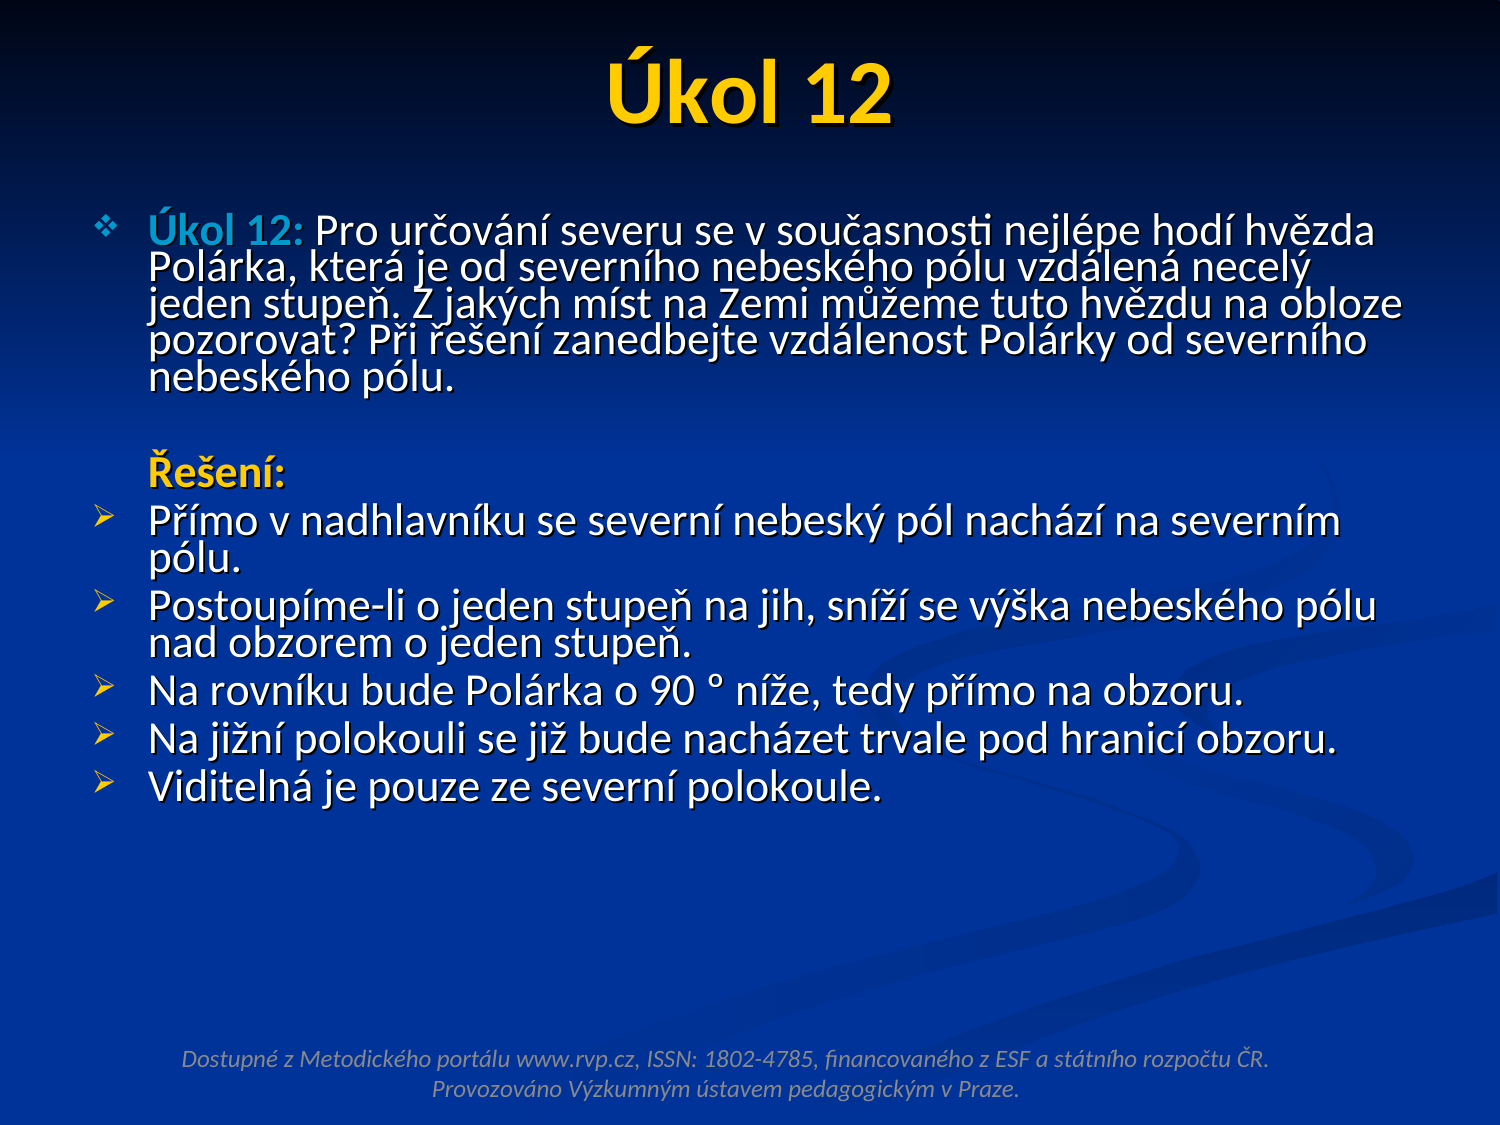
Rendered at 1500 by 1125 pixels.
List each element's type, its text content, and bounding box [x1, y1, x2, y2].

text_box Dostupné z Metodického portálu www.rvp.cz, ISSN: 1802-4785, financovaného z ESF a státního rozpočtu ČR. Provozováno Výzkumným ústavem pedagogickým v Praze. [105, 1042, 1348, 1103]
title Úkol 12 [75, 7, 1426, 195]
list Úkol 12: Pro určování severu se v současnosti nejlépe hodí hvězda Polárka, která je od severního nebeského pólu vzdálená necelý jeden stupeň. Z jakých míst na Zemi můžeme tuto hvězdu na obloze pozorovat? Při řešení zanedbejte vzdálenost Polárky od severního nebeského pólu. Řešení: Přímo v nadhlavníku se severní nebeský pól nachází na severním pólu. Postoupíme-li o jeden stupeň na jih, sníží se výška nebeského pólu nad obzorem o jeden stupeň. Na rovníku bude Polárka o 90 º níže, tedy přímo na obzoru. Na jižní polokouli se již bude nacházet trvale pod hranicí obzoru. Viditelná je pouze ze severní polokoule. [76, 208, 1427, 940]
